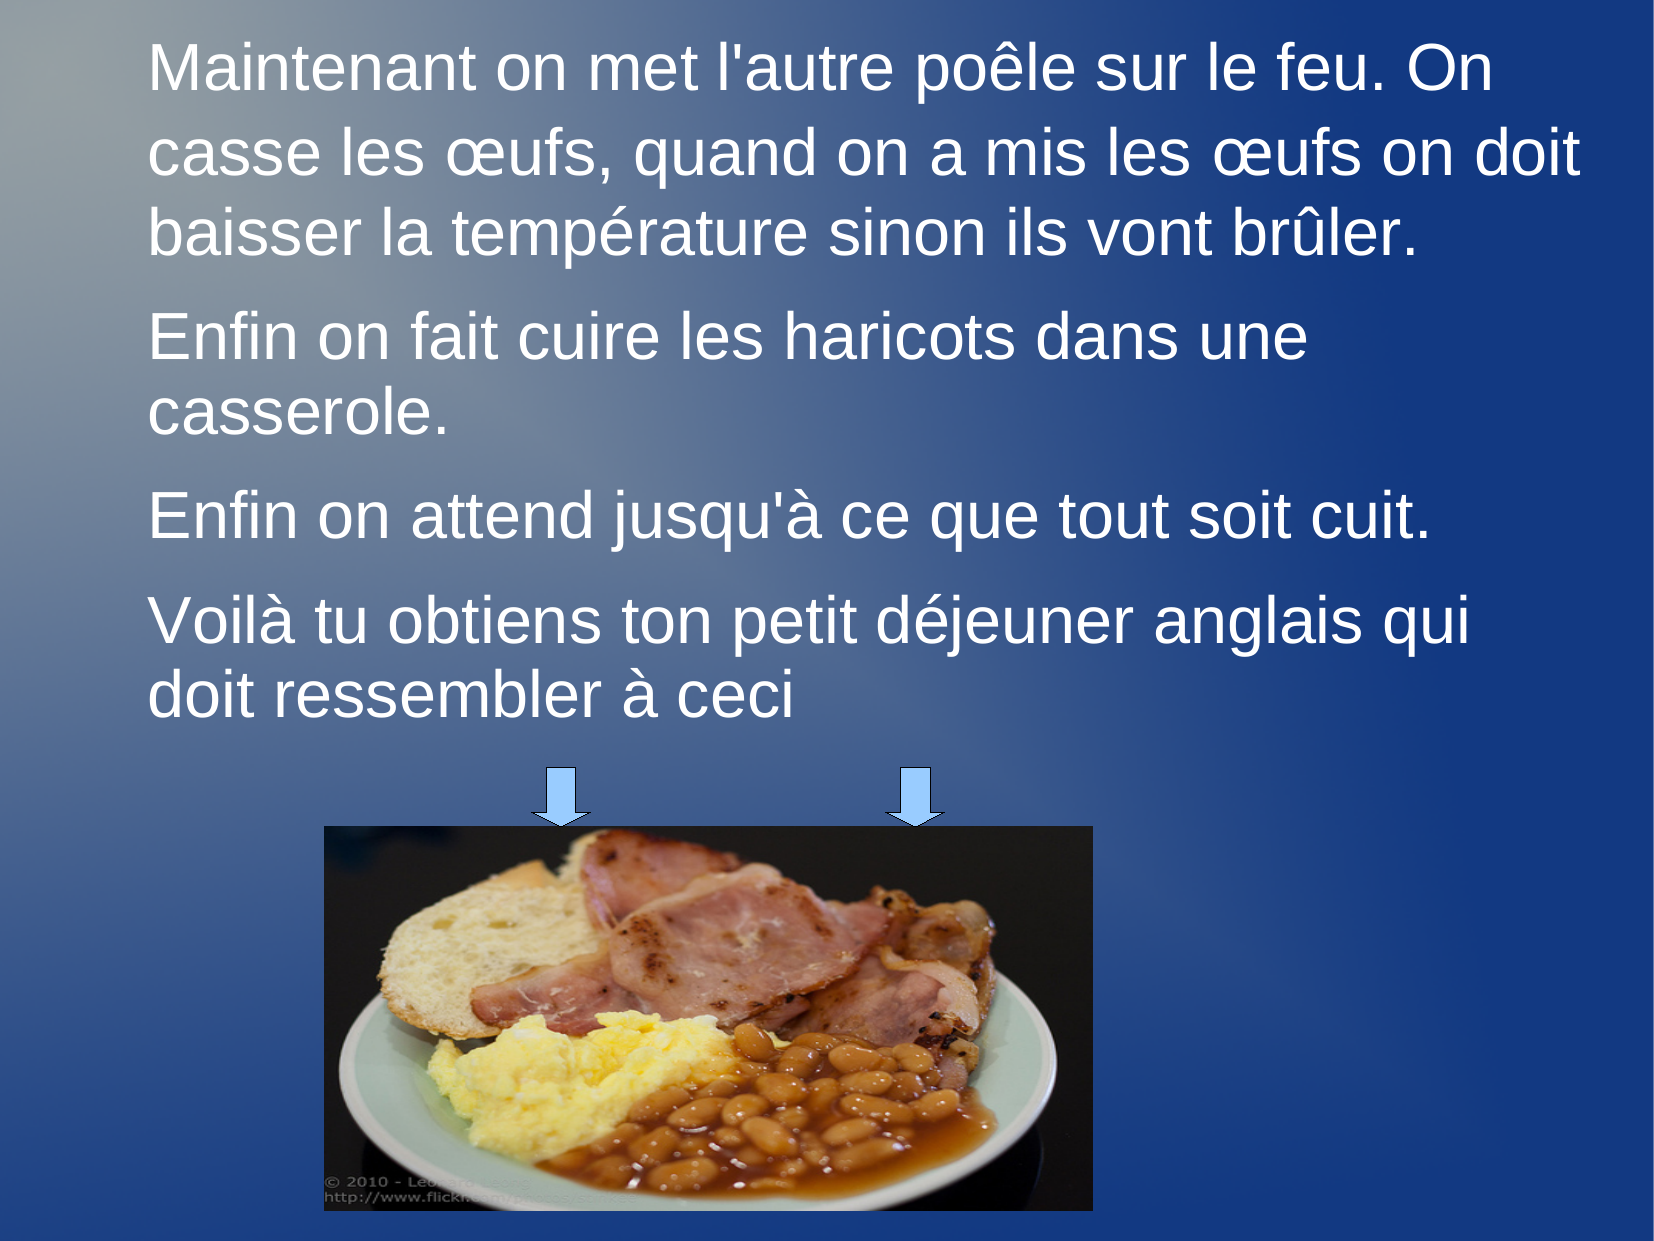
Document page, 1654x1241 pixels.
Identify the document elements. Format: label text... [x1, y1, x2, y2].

list Maintenant on met l'autre poêle sur le feu. On casse les œufs, quand on a mis les œufs on doit baisser la température sinon ils vont brûler. Enfin on fait cuire les haricots dans une casserole. Enfin on attend jusqu'à ce que tout soit cuit. Voilà tu obtiens ton petit déjeuner anglais qui doit ressembler à ceci [76, 29, 1595, 1211]
text_box [531, 767, 591, 827]
text_box [885, 767, 945, 827]
picture [0, 0, 1654, 1241]
